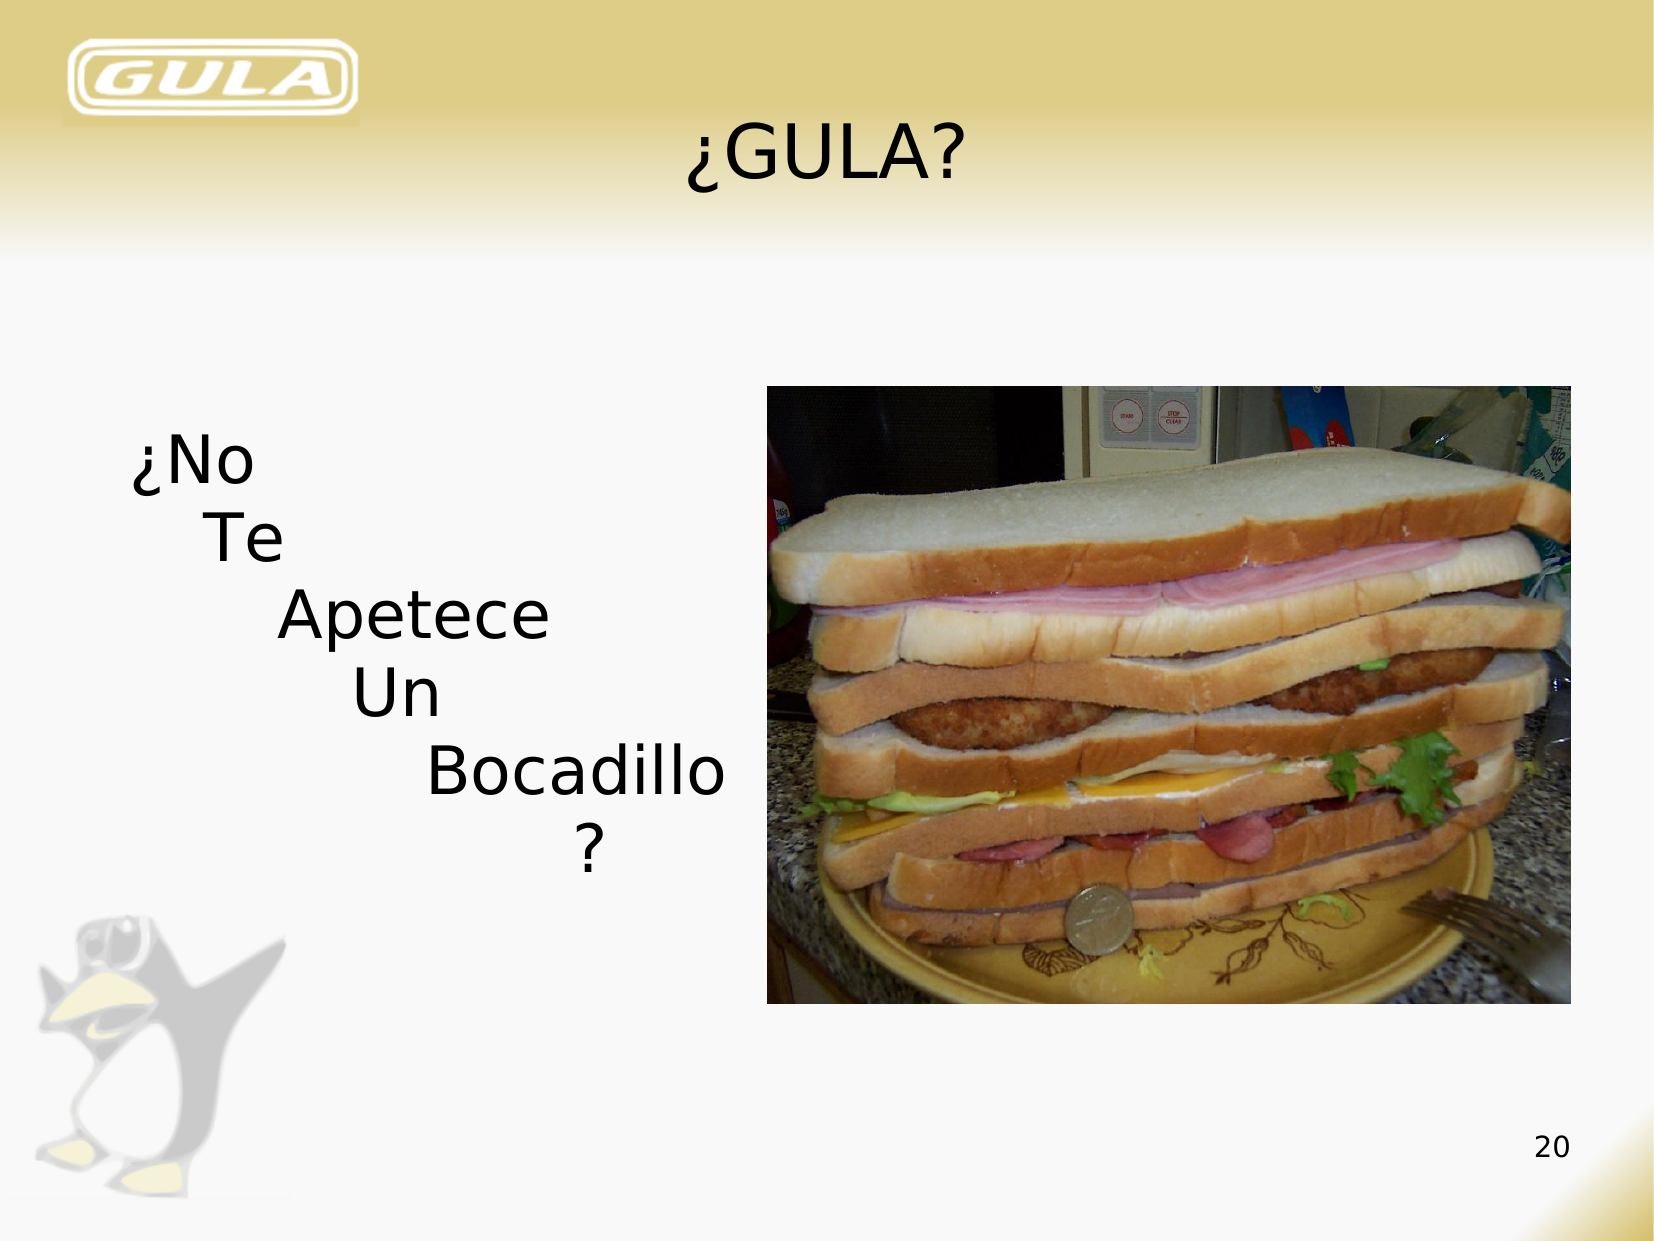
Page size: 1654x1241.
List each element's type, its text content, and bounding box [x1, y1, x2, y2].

list ¿No Te Apetece Un Bocadillo ? [59, 265, 786, 1070]
title ¿GULA? [82, 56, 1571, 250]
picture [0, 0, 1654, 1241]
